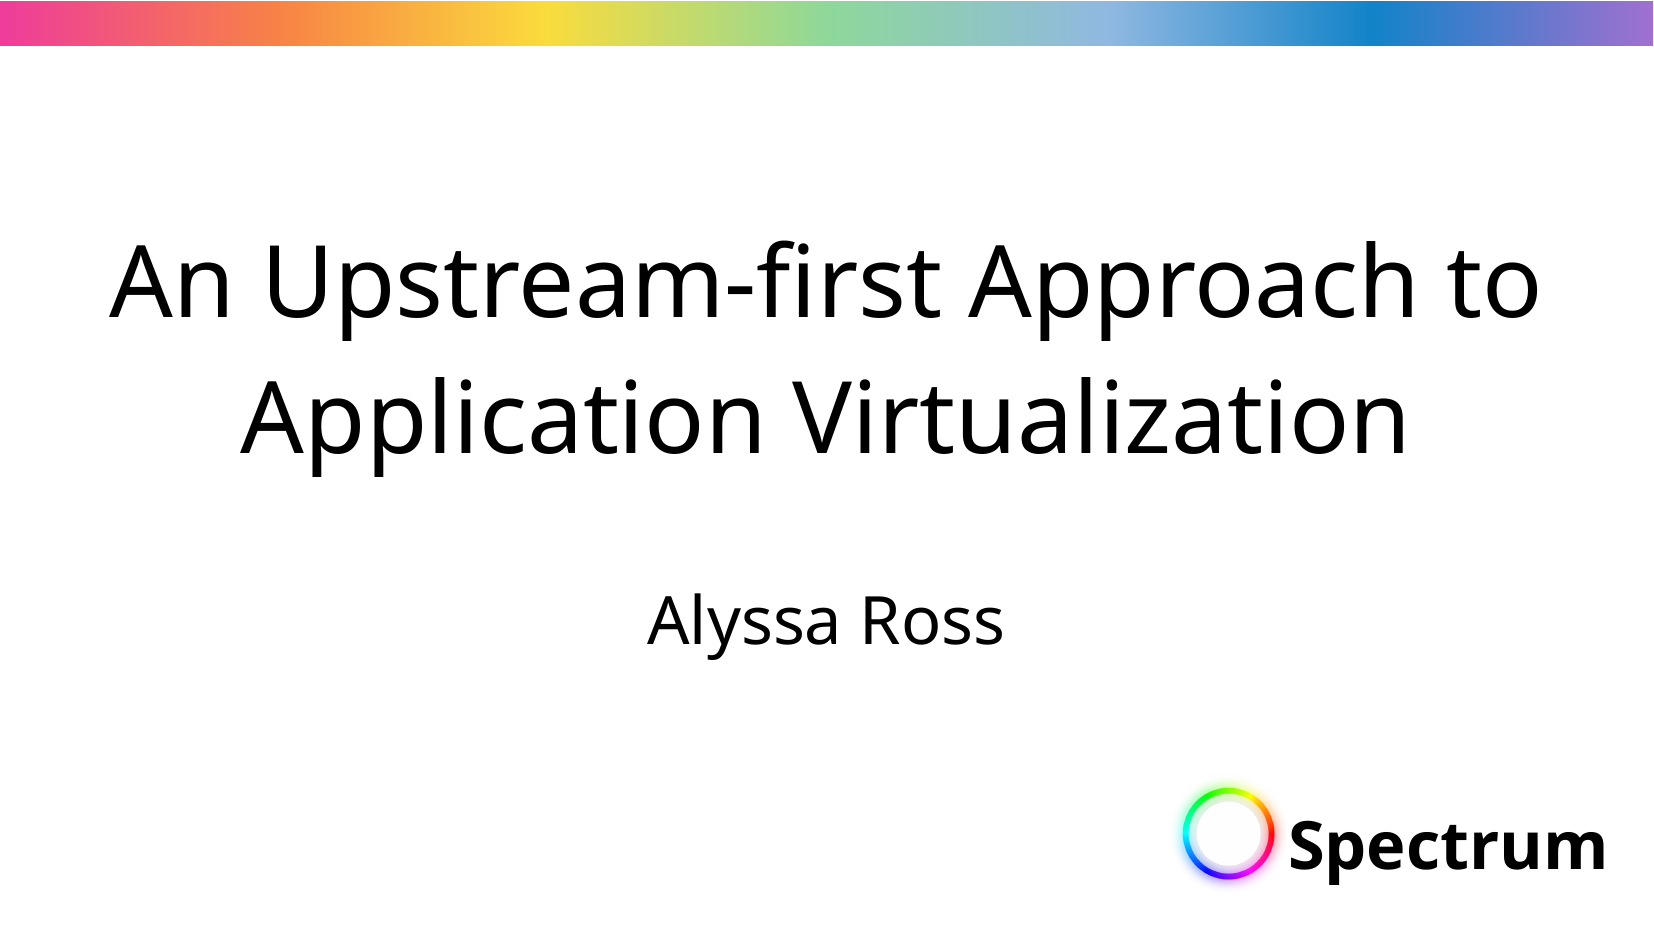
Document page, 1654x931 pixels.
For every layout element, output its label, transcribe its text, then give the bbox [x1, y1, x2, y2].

subtitle An Upstream-first Approach to Application Virtualization Alyssa Ross [82, 77, 1571, 798]
picture [1169, 798, 1288, 893]
